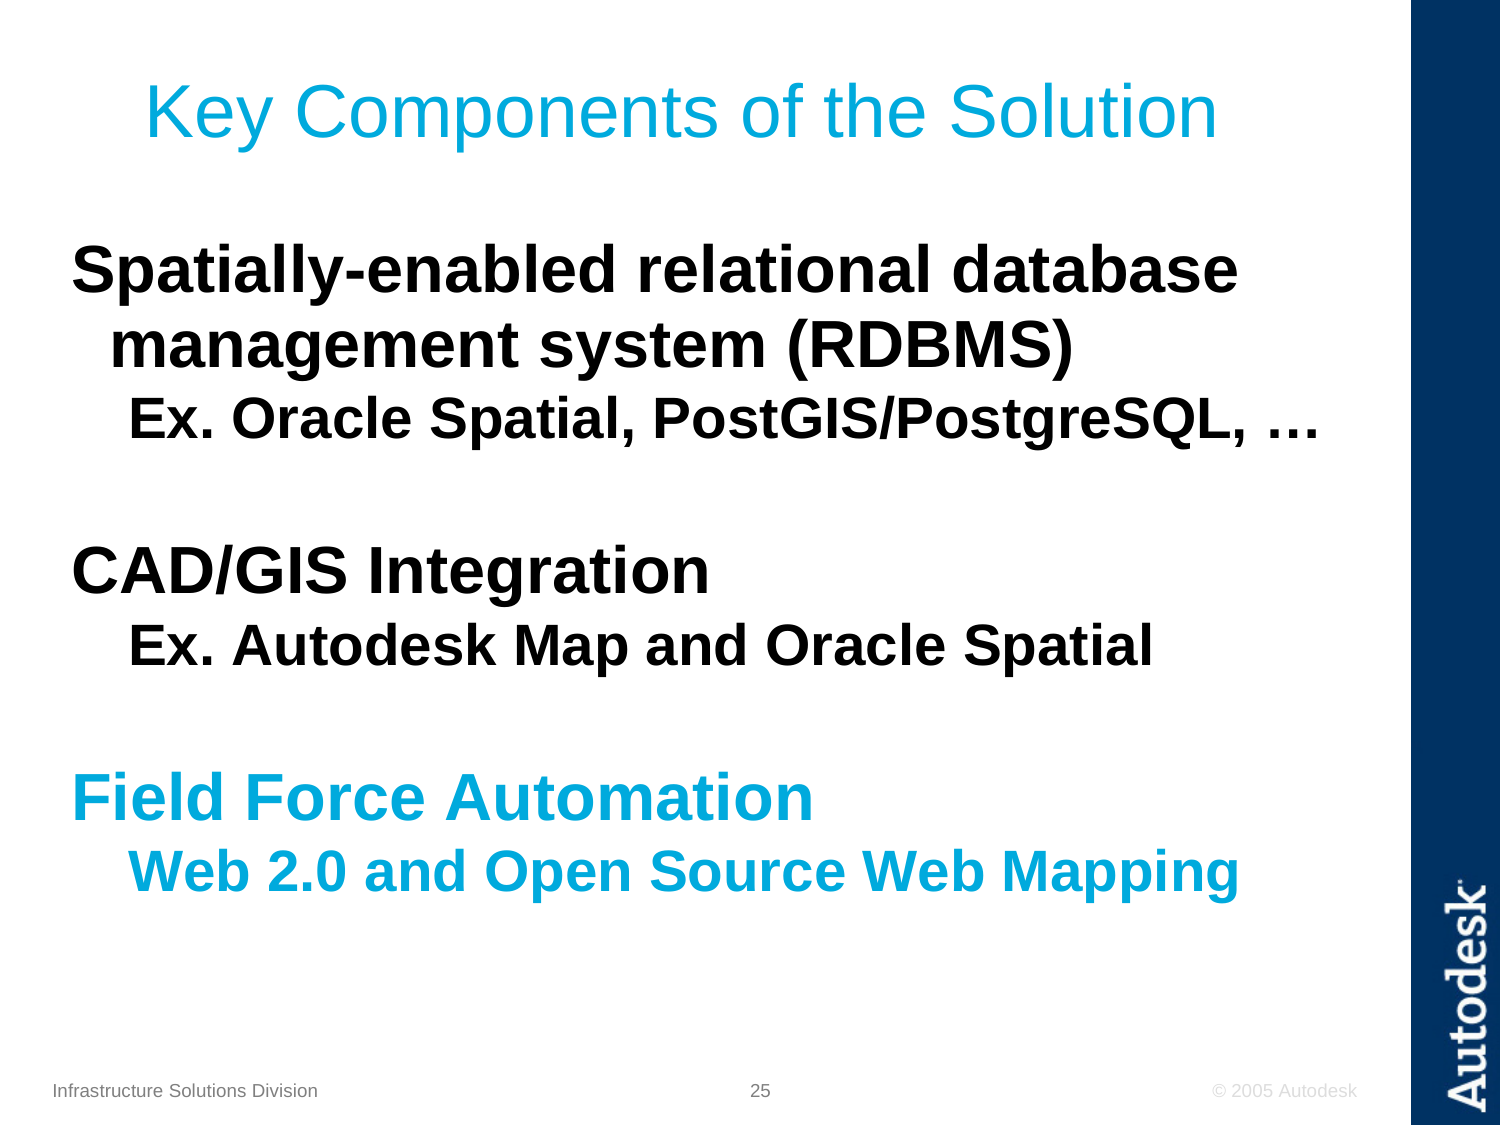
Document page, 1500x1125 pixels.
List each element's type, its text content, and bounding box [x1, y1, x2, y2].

title Key Components of the Solution [52, 22, 1313, 210]
picture [1411, 0, 1500, 1125]
list Spatially-enabled relational database management system (RDBMS) Ex. Oracle Spatial, PostGIS/PostgreSQL, … CAD/GIS Integration Ex. Autodesk Map and Oracle Spatial Field Force Automation Web 2.0 and Open Source Web Mapping [52, 232, 1376, 1051]
